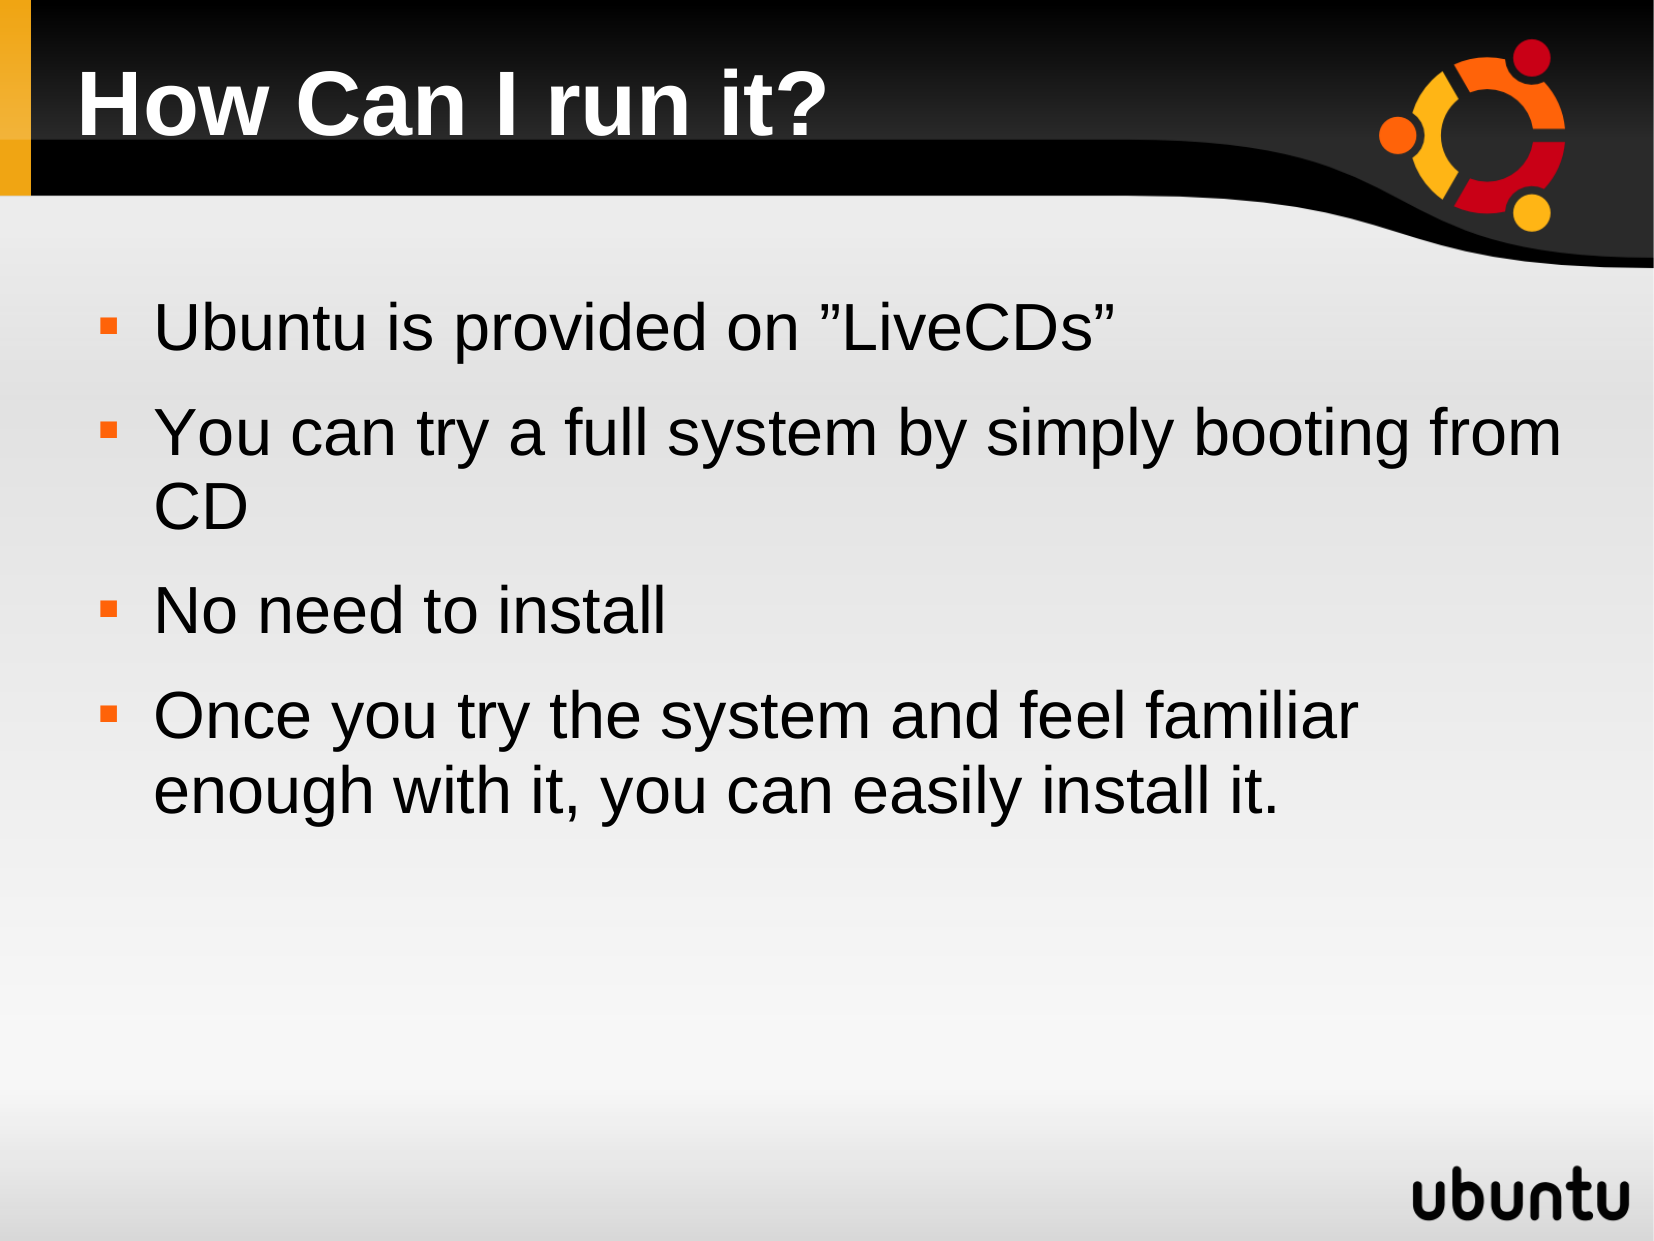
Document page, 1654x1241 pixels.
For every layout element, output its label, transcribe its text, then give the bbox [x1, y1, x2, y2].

picture [0, 0, 1654, 1241]
list Ubuntu is provided on ”LiveCDs” You can try a full system by simply booting from CD No need to install Once you try the system and feel familiar enough with it, you can easily install it. [82, 290, 1571, 1094]
title How Can I run it? [76, 7, 1565, 200]
